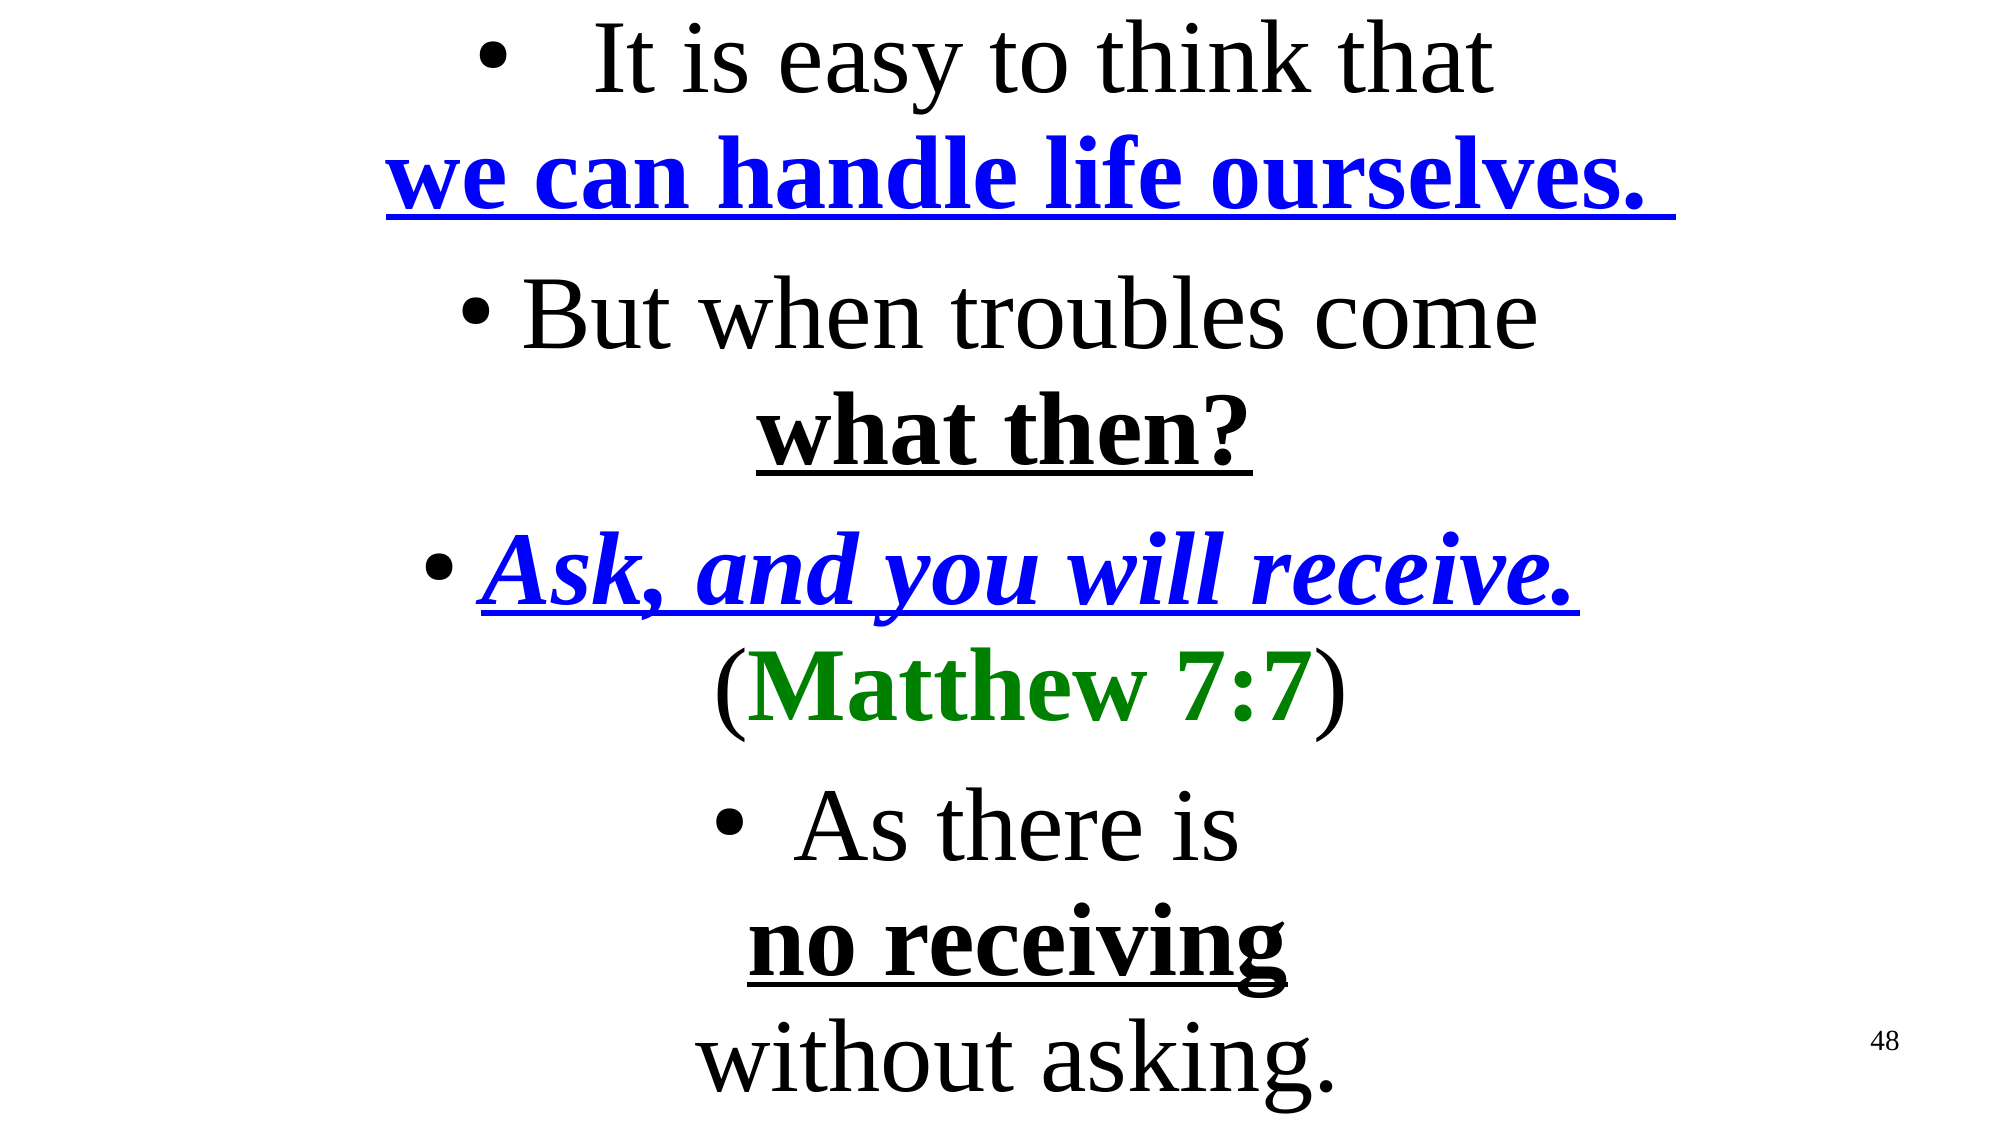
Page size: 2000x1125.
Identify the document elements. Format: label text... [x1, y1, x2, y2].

list It is easy to think that we can handle life ourselves. But when troubles come what then? Ask, and you will receive. (Matthew 7:7) As there is no receiving without asking. [0, 0, 1996, 1123]
